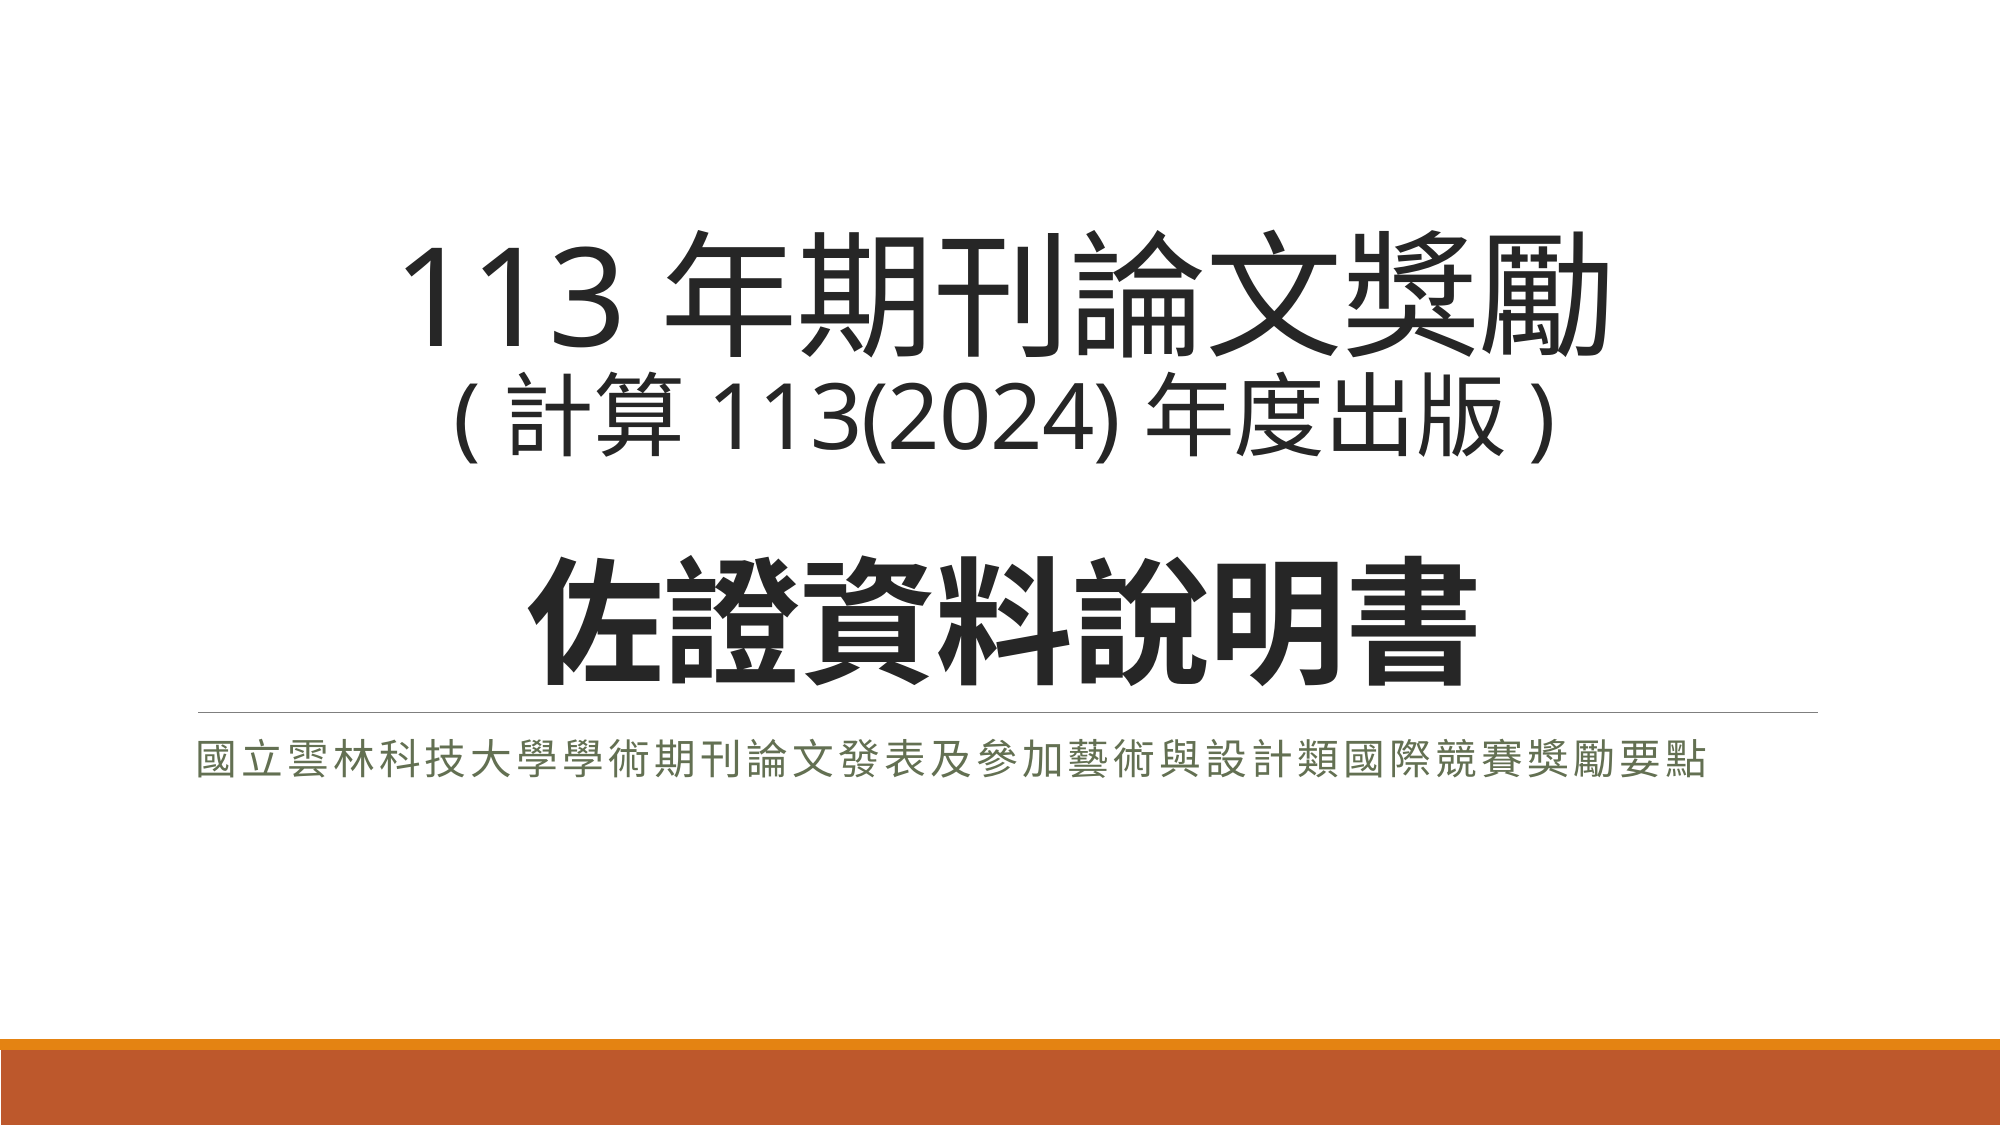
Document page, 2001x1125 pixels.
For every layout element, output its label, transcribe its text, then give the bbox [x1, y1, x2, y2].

subtitle 國立雲林科技大學學術期刊論文發表及參加藝術與設計類國際競賽獎勵要點 [180, 730, 1831, 1001]
title 113年期刊論文獎勵 (計算113(2024)年度出版) 佐證資料說明書 [180, 124, 1831, 710]
